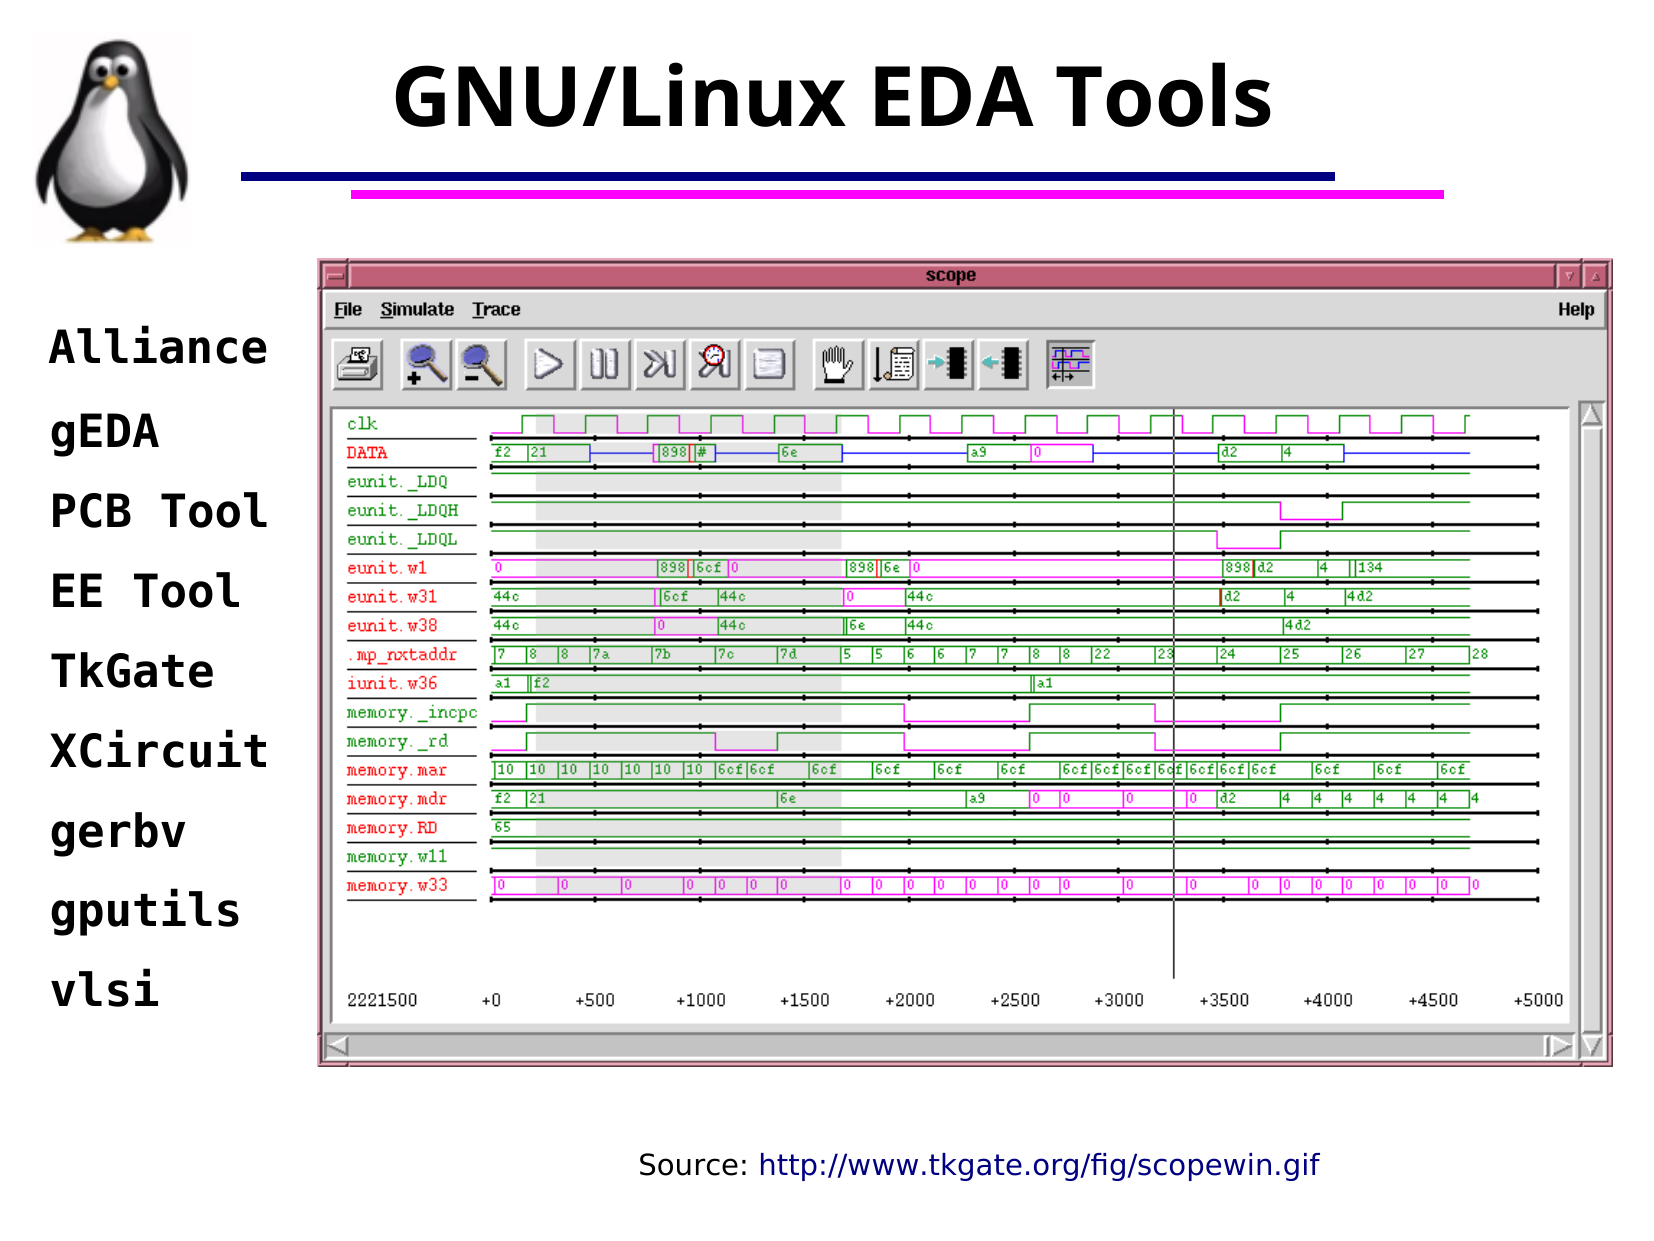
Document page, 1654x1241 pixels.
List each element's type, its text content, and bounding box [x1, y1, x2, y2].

picture [317, 258, 1613, 1067]
text_box GNU/Linux EDA Tools [391, 37, 1613, 146]
text_box Source: http://www.tkgate.org/fig/scopewin.gif [638, 1148, 1376, 1186]
picture [30, 31, 197, 255]
text_box Alliance gEDA PCB Tool EE Tool TkGate XCircuit gerbv gputils vlsi [22, 310, 359, 1094]
